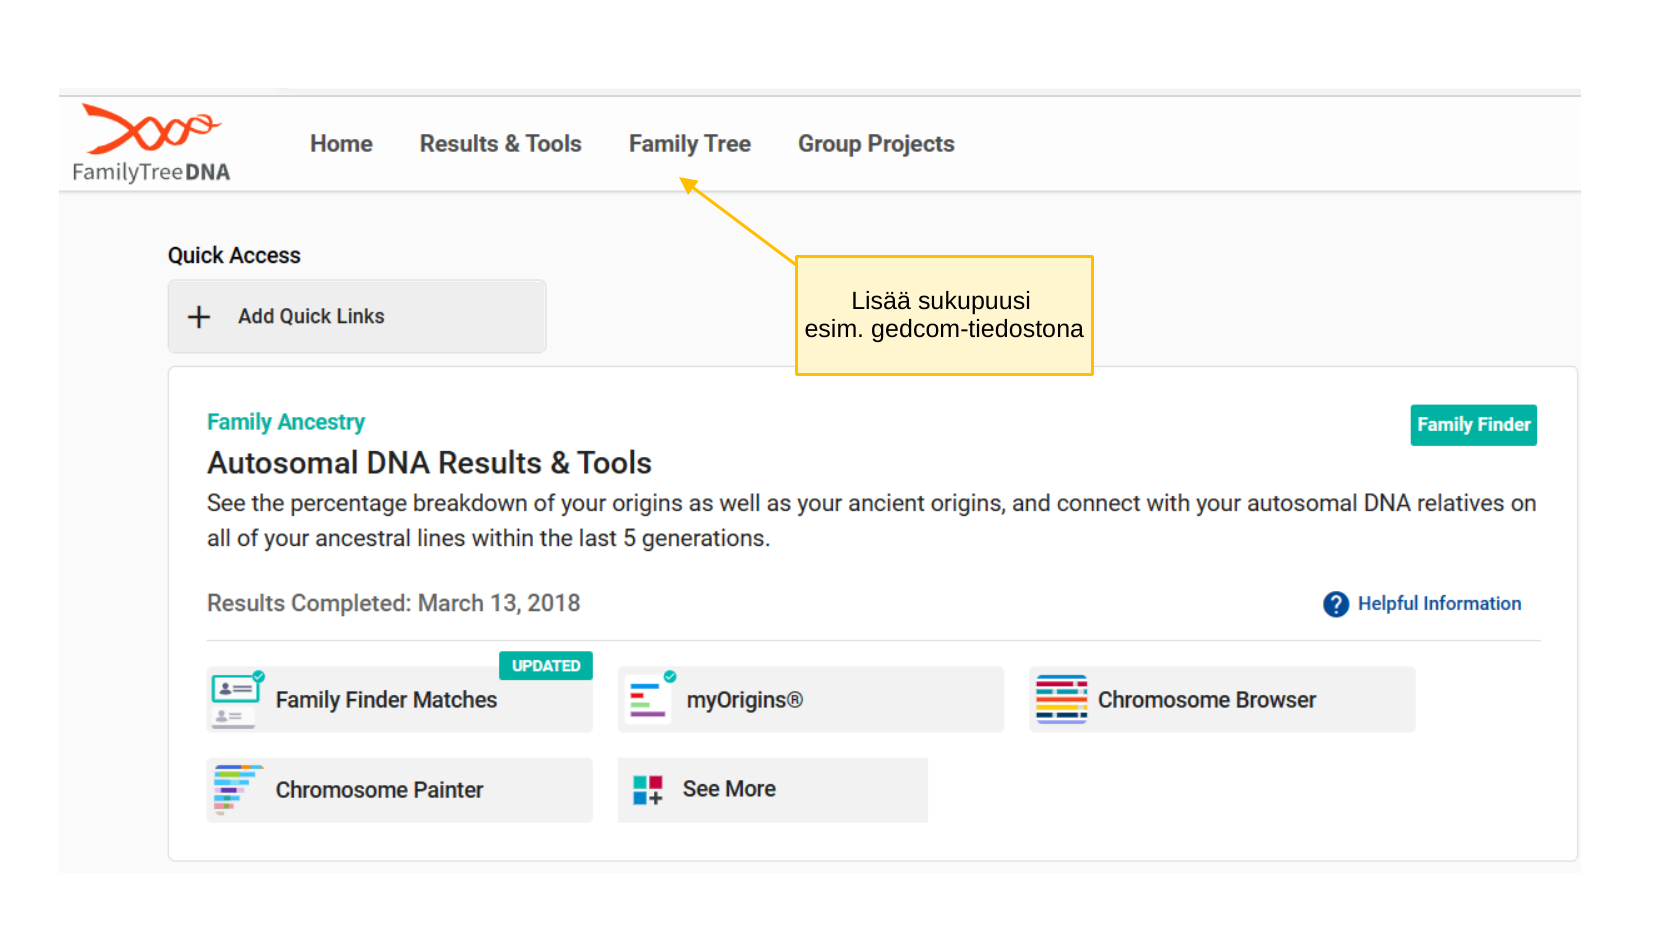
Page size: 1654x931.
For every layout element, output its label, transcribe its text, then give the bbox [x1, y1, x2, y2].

text_box Lisää sukupuusi esim. gedcom-tiedostona [796, 256, 1093, 375]
picture [59, 88, 1581, 873]
